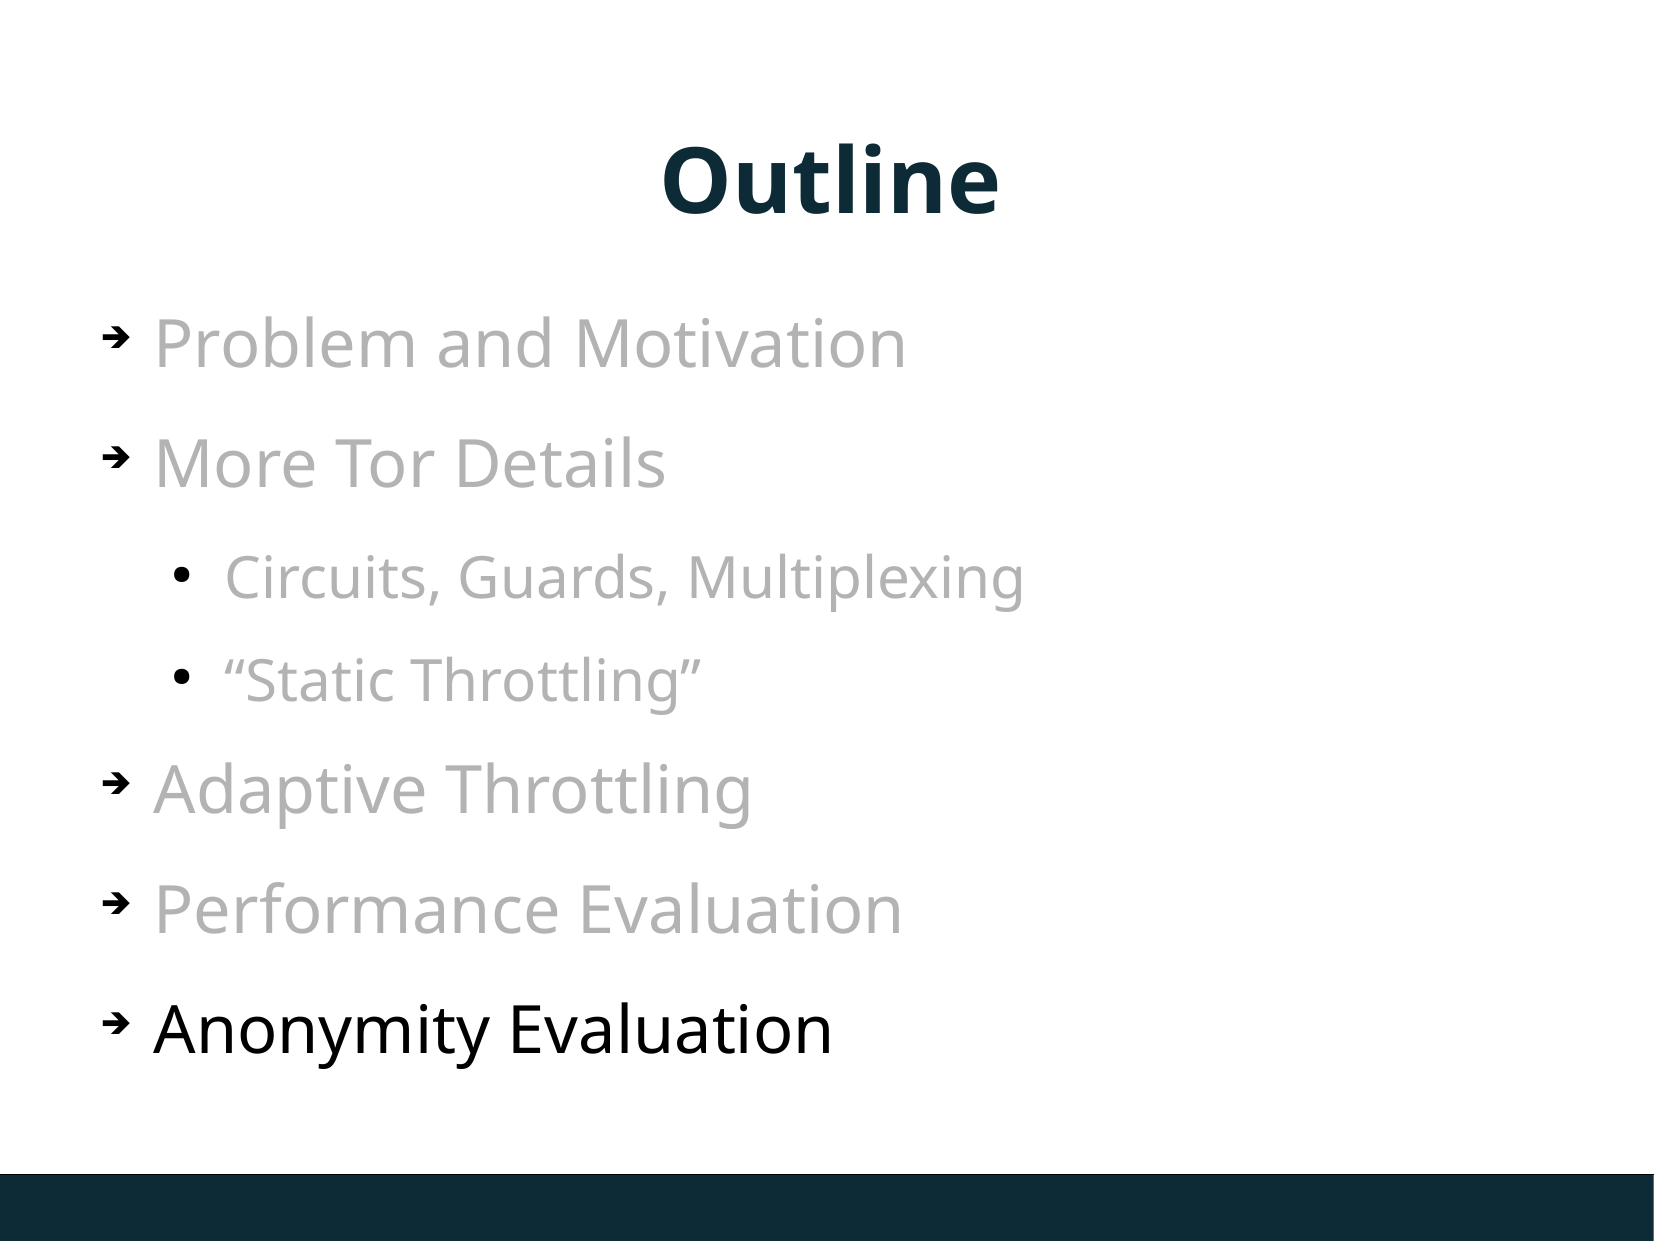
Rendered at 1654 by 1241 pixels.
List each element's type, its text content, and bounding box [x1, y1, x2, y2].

title Outline [86, 74, 1575, 282]
list Problem and Motivation More Tor Details Circuits, Guards, Multiplexing “Static Throttling” Adaptive Throttling Performance Evaluation Anonymity Evaluation [82, 296, 1571, 1115]
